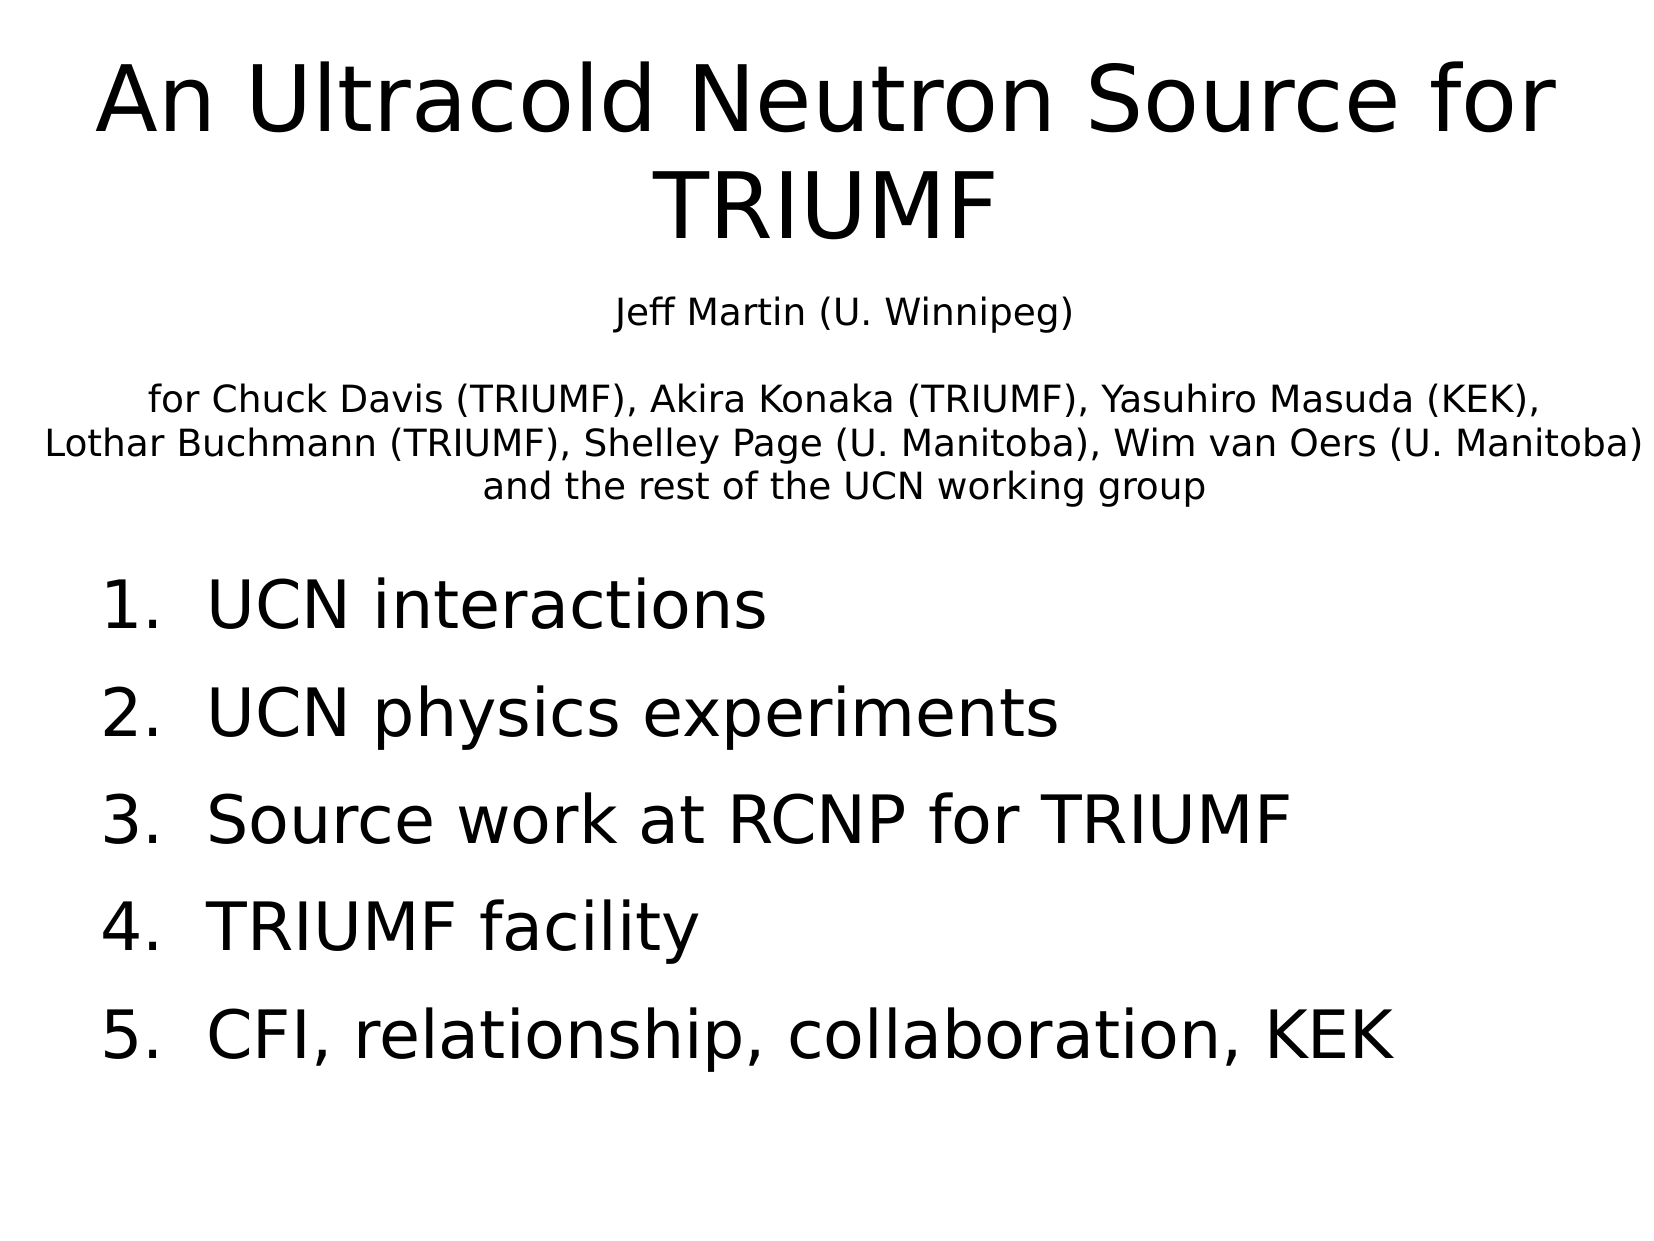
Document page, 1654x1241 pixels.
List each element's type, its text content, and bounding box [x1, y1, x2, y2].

list 1. UCN interactions 2. UCN physics experiments 3. Source work at RCNP for TRIUMF 4. TRIUMF facility 5. CFI, relationship, collaboration, KEK [82, 566, 1571, 1100]
title An Ultracold Neutron Source for TRIUMF [82, 45, 1571, 261]
text_box Jeff Martin (U. Winnipeg) for Chuck Davis (TRIUMF), Akira Konaka (TRIUMF), Yasuhiro Masuda (KEK), Lothar Buchmann (TRIUMF), Shelley Page (U. Manitoba), Wim van Oers (U. Manitoba) and the rest of the UCN working group [29, 283, 1627, 516]
